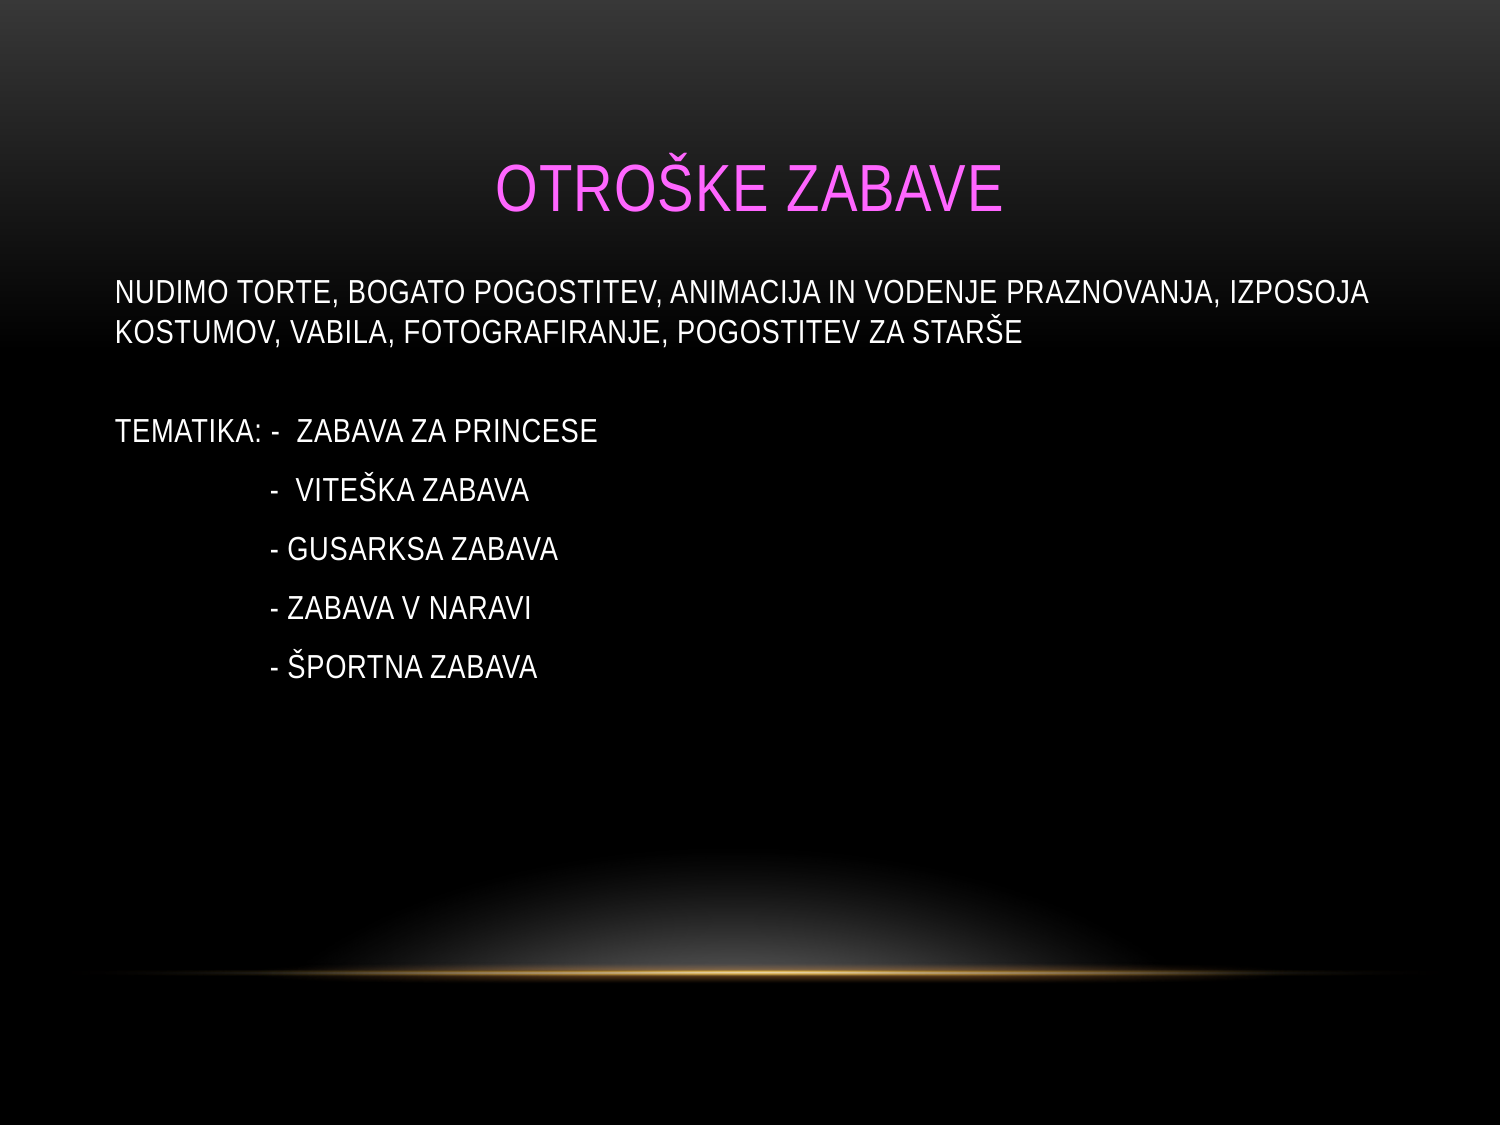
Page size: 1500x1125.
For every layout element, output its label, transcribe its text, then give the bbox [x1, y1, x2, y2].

list NUDIMO TORTE, BOGATO POGOSTITEV, ANIMACIJA IN VODENJE PRAZNOVANJA, IZPOSOJA KOSTUMOV, VABILA, FOTOGRAFIRANJE, POGOSTITEV ZA STARŠE TEMATIKA: - ZABAVA ZA PRINCESE - VITEŠKA ZABAVA - GUSARKSA ZABAVA - ZABAVA V NARAVI - ŠPORTNA ZABAVA [99, 262, 1400, 938]
title OTROŠKE ZABAVE [99, 45, 1400, 233]
picture [0, 0, 1500, 1125]
